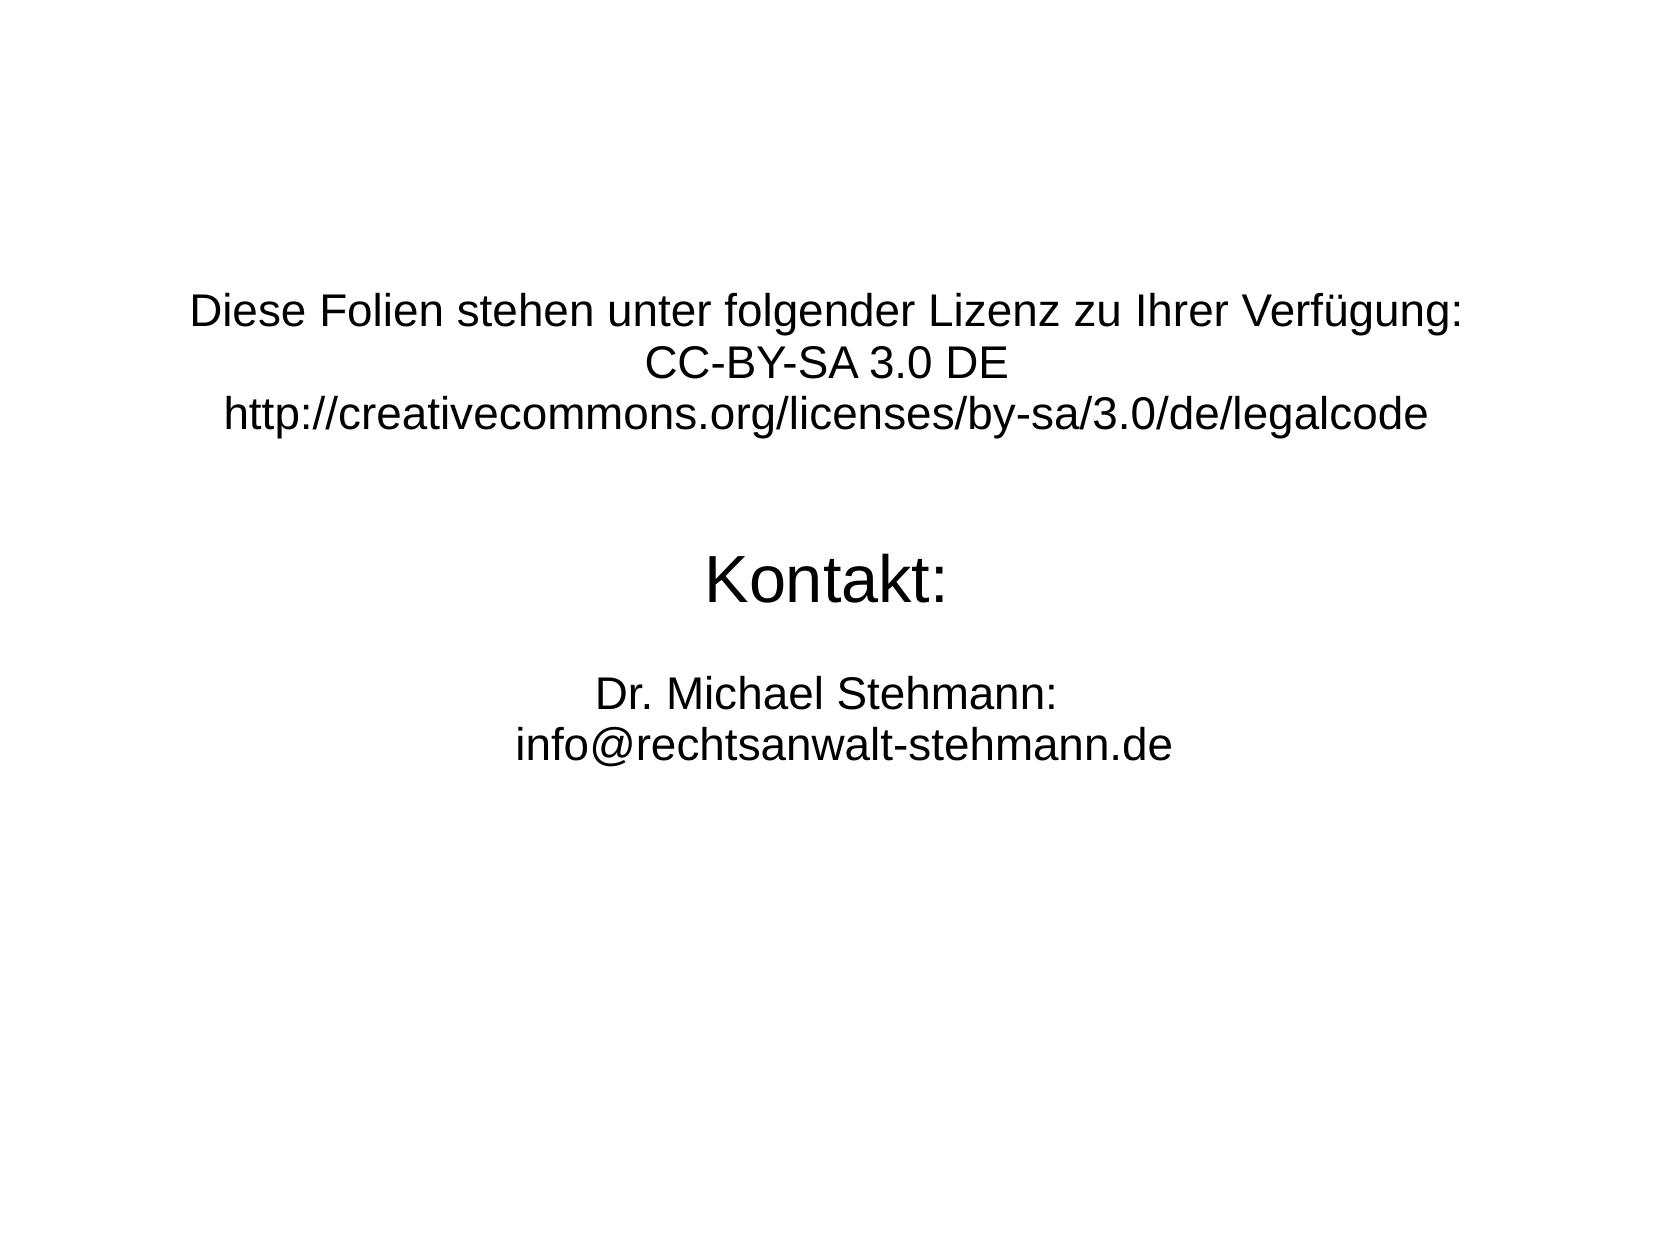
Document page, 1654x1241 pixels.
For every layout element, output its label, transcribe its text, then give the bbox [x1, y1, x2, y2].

subtitle Diese Folien stehen unter folgender Lizenz zu Ihrer Verfügung: CC-BY-SA 3.0 DE http://creativecommons.org/licenses/by-sa/3.0/de/legalcode Kontakt: Dr. Michael Stehmann: info@rechtsanwalt-stehmann.de [82, 49, 1571, 1109]
